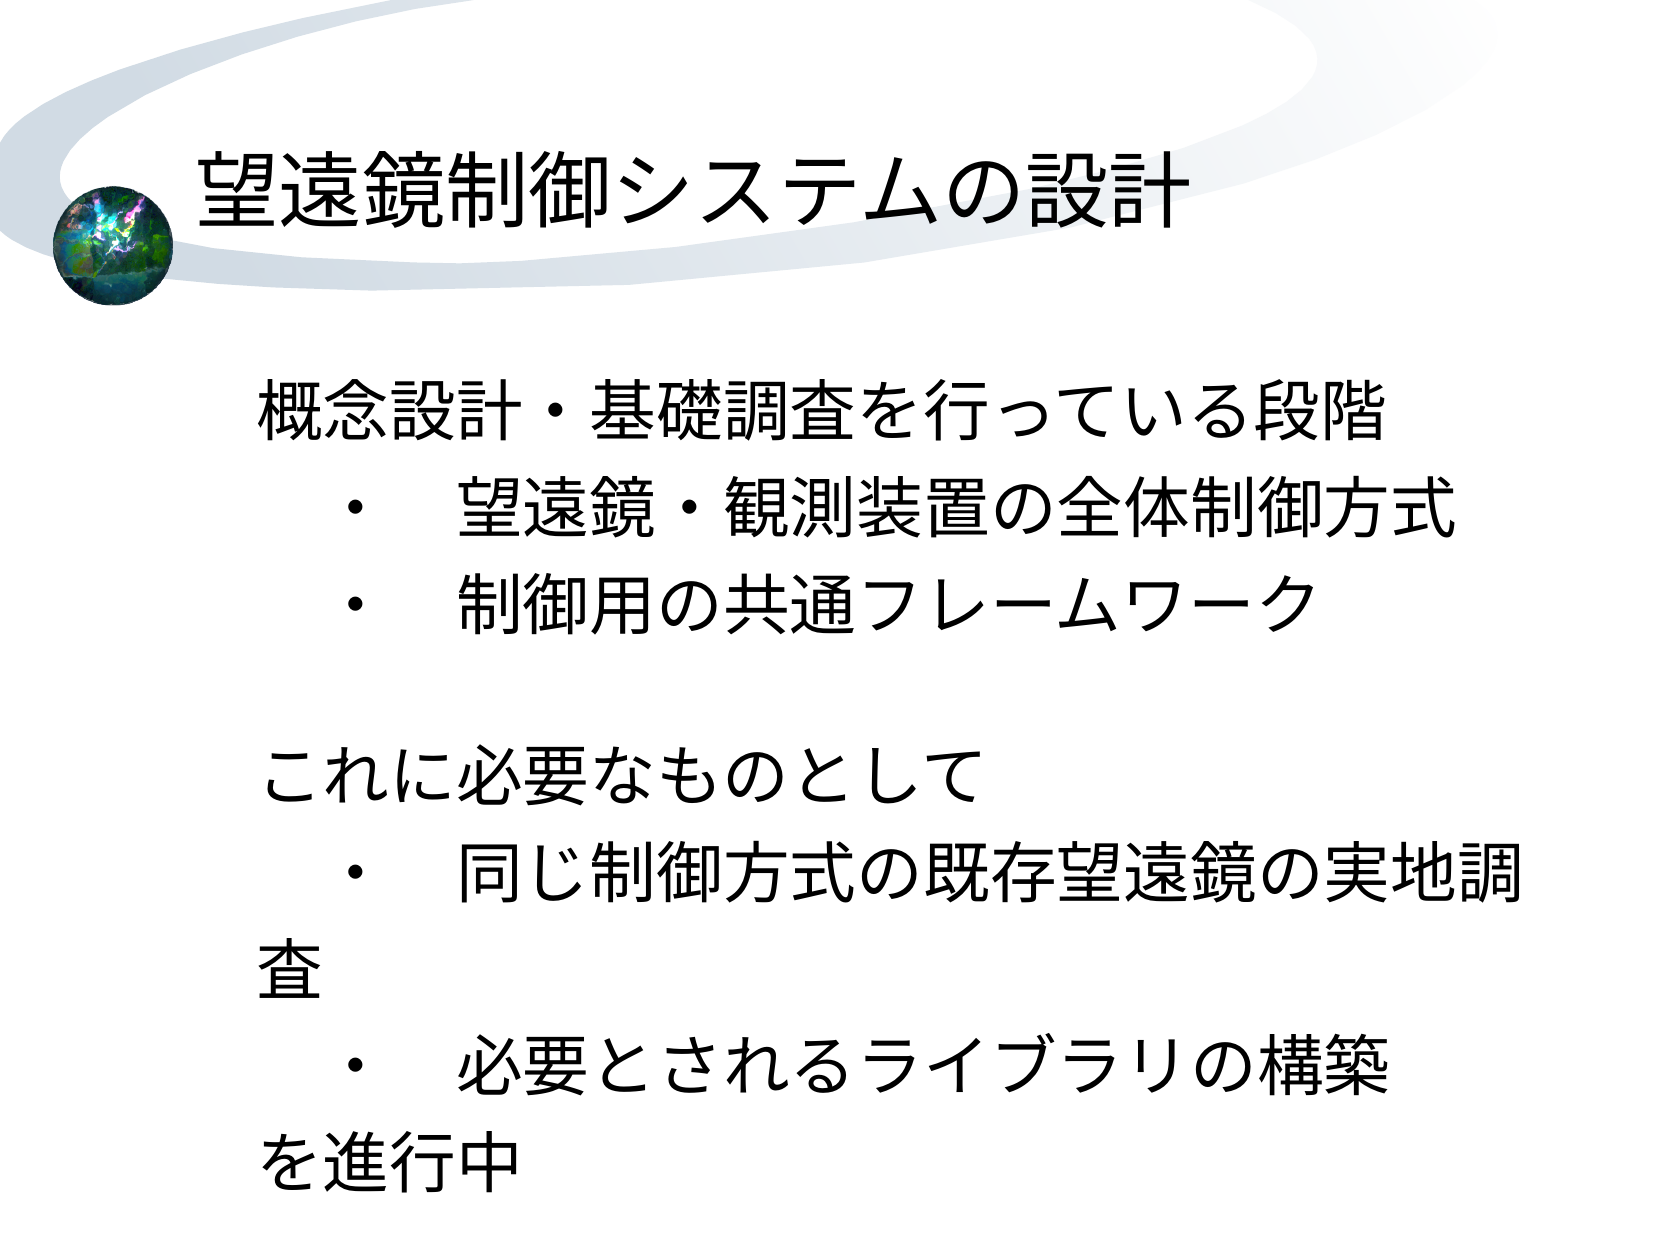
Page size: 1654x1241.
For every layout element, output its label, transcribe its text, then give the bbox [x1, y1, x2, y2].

text_box 望遠鏡制御システムの設計 [180, 117, 1527, 216]
picture [43, 175, 182, 314]
text_box 概念設計・基礎調査を行っている段階 ・ 望遠鏡・観測装置の全体制御方式 ・ 制御用の共通フレームワーク これに必要なものとして ・ 同じ制御方式の既存望遠鏡の実地調査 ・ 必要とされるライブラリの構築 を進行中 [241, 350, 1604, 900]
